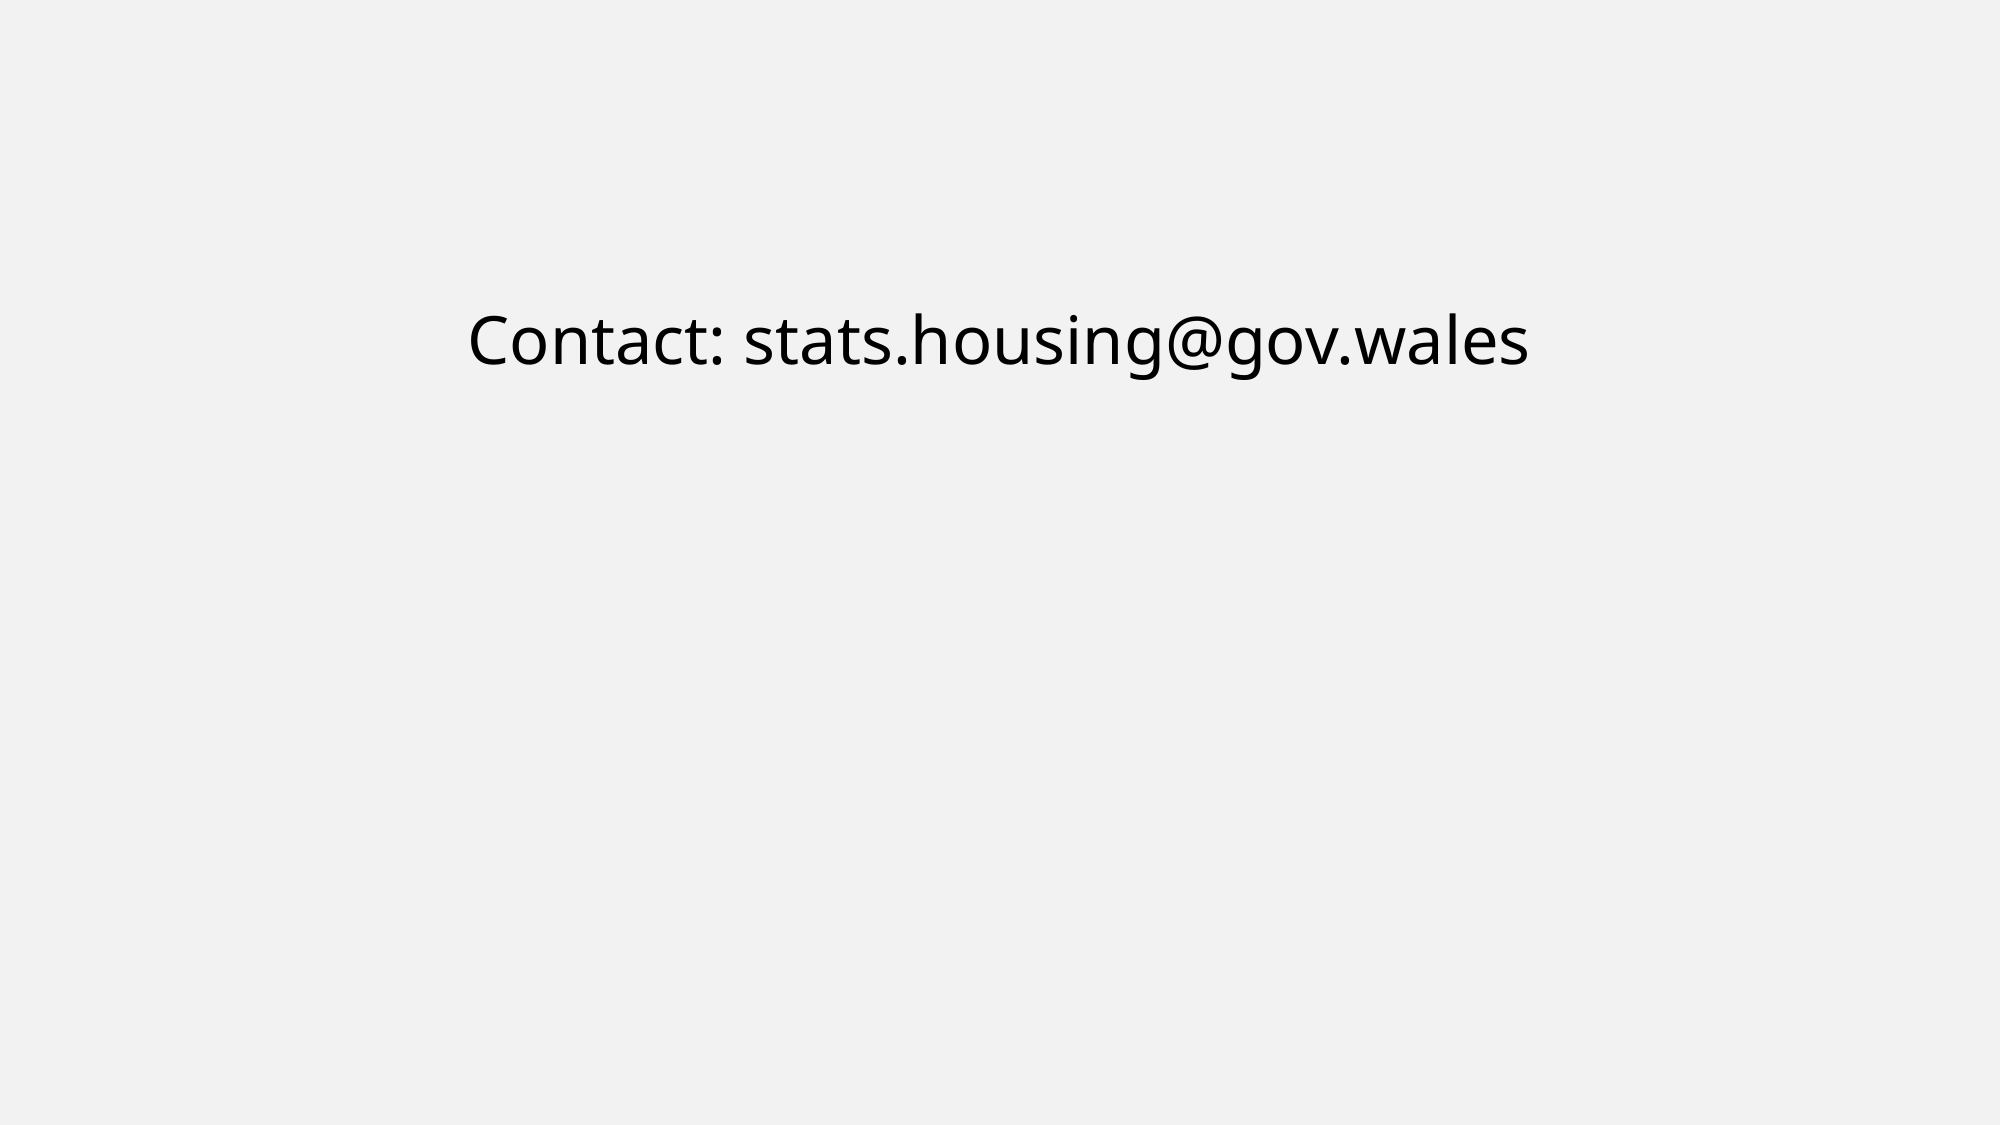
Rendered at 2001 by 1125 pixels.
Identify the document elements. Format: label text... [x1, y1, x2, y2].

list Contact: stats.housing@gov.wales [137, 299, 1863, 1014]
